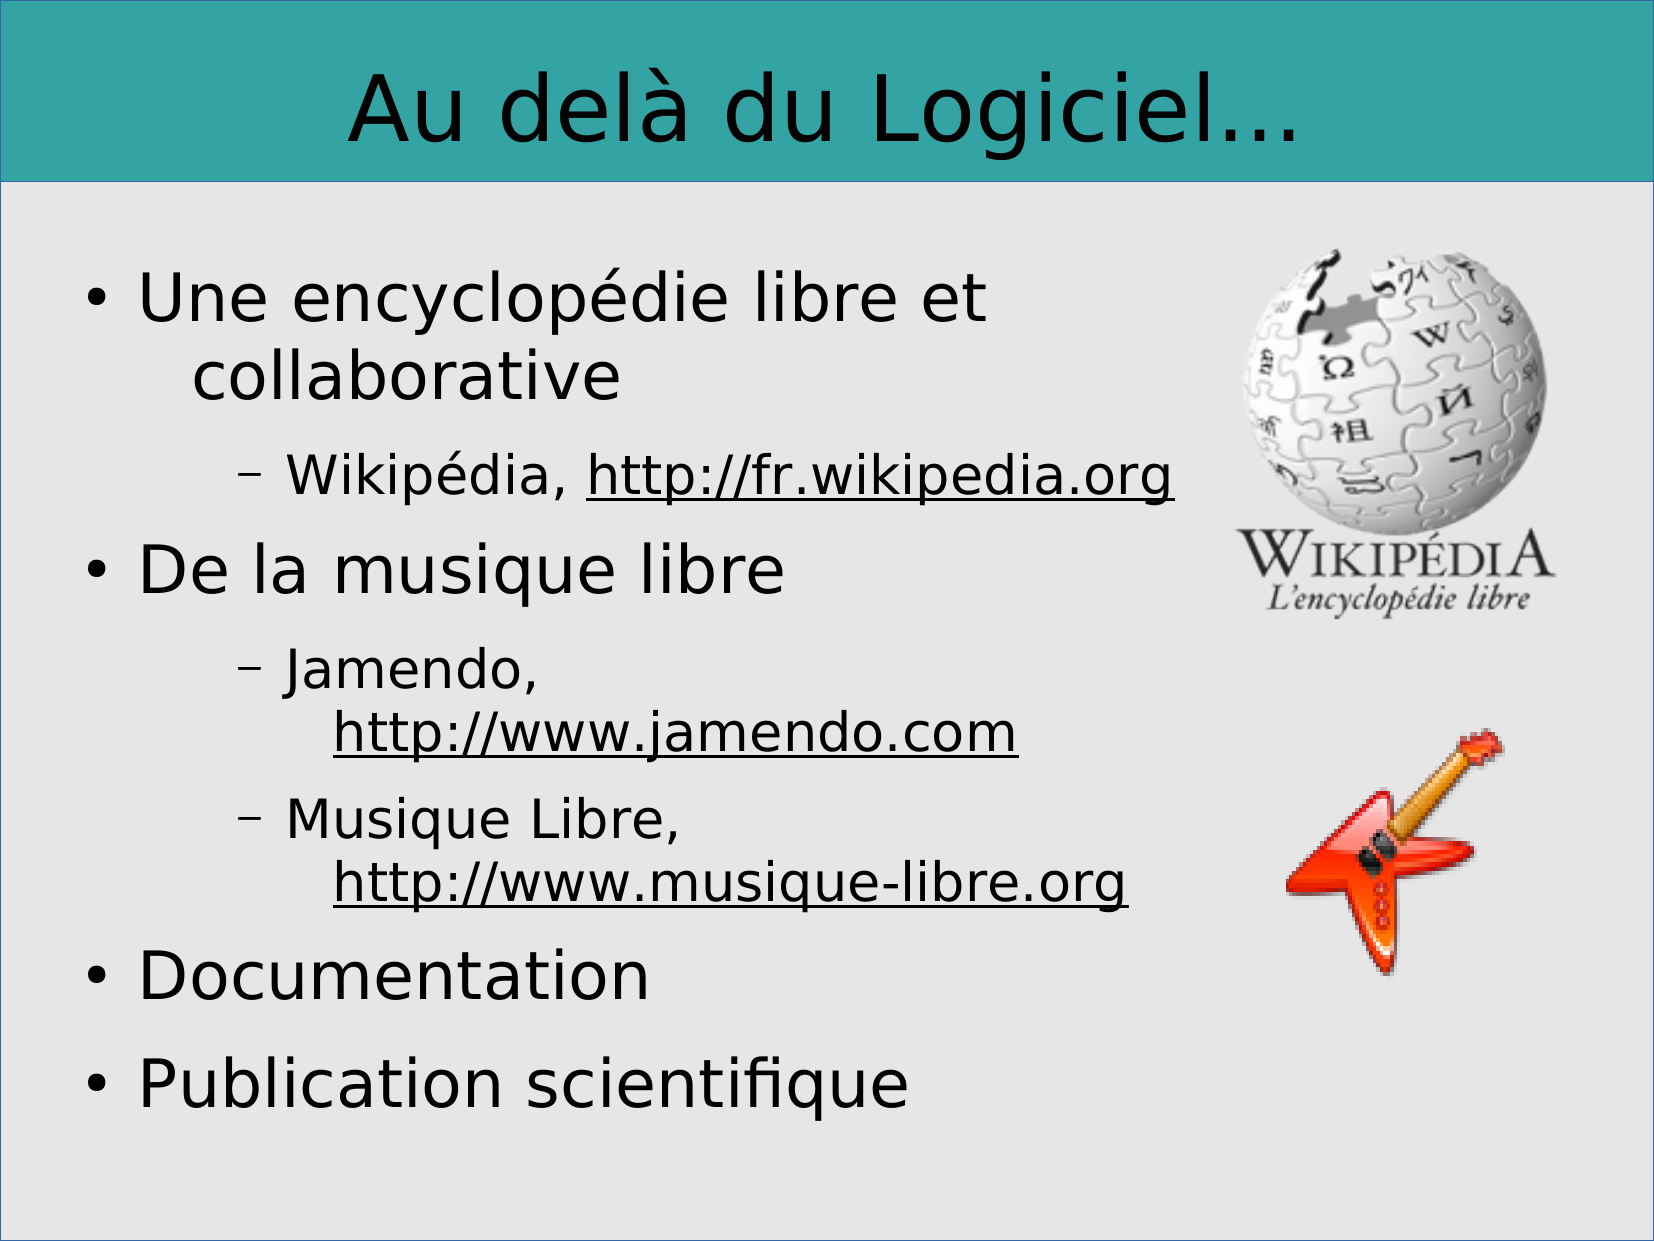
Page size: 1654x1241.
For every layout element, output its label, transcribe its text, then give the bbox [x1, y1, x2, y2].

picture [1232, 245, 1563, 625]
list Une encyclopédie libre et collaborative Wikipédia, http://fr.wikipedia.org De la musique libre Jamendo, http://www.jamendo.com Musique Libre, http://www.musique-libre.org Documentation Publication scientifique [49, 259, 1186, 1078]
title Au delà du Logiciel... [82, 49, 1571, 170]
picture [1286, 720, 1509, 989]
